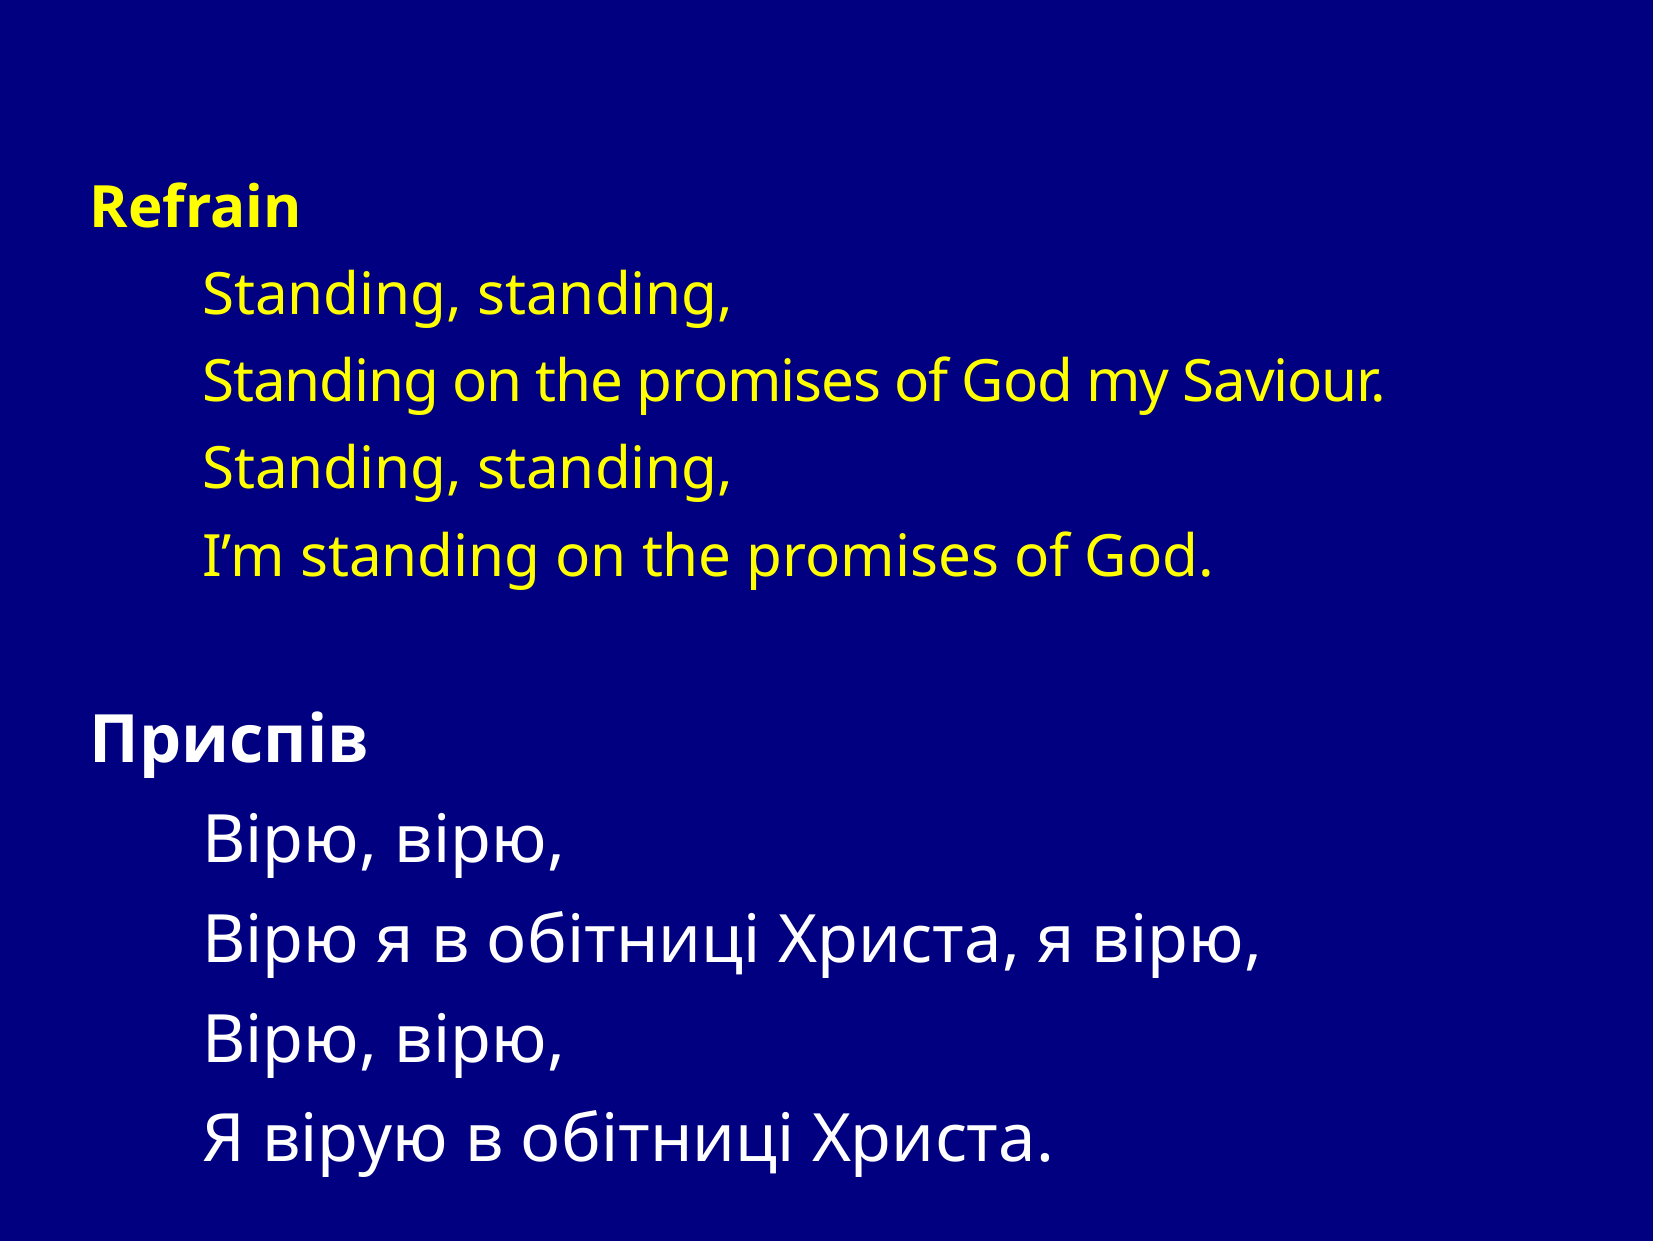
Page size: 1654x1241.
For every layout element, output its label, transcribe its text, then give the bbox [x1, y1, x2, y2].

text_box Refrain Standing, standing, Standing on the promises of God my Saviour. Standing, standing, I’m standing on the promises of God. [75, 150, 1576, 638]
text_box Приспів Вірю, вірю, Вірю я в обітниці Христа, я вірю, Вірю, вірю, Я вірую в обітниці Христа. [75, 675, 1576, 1163]
